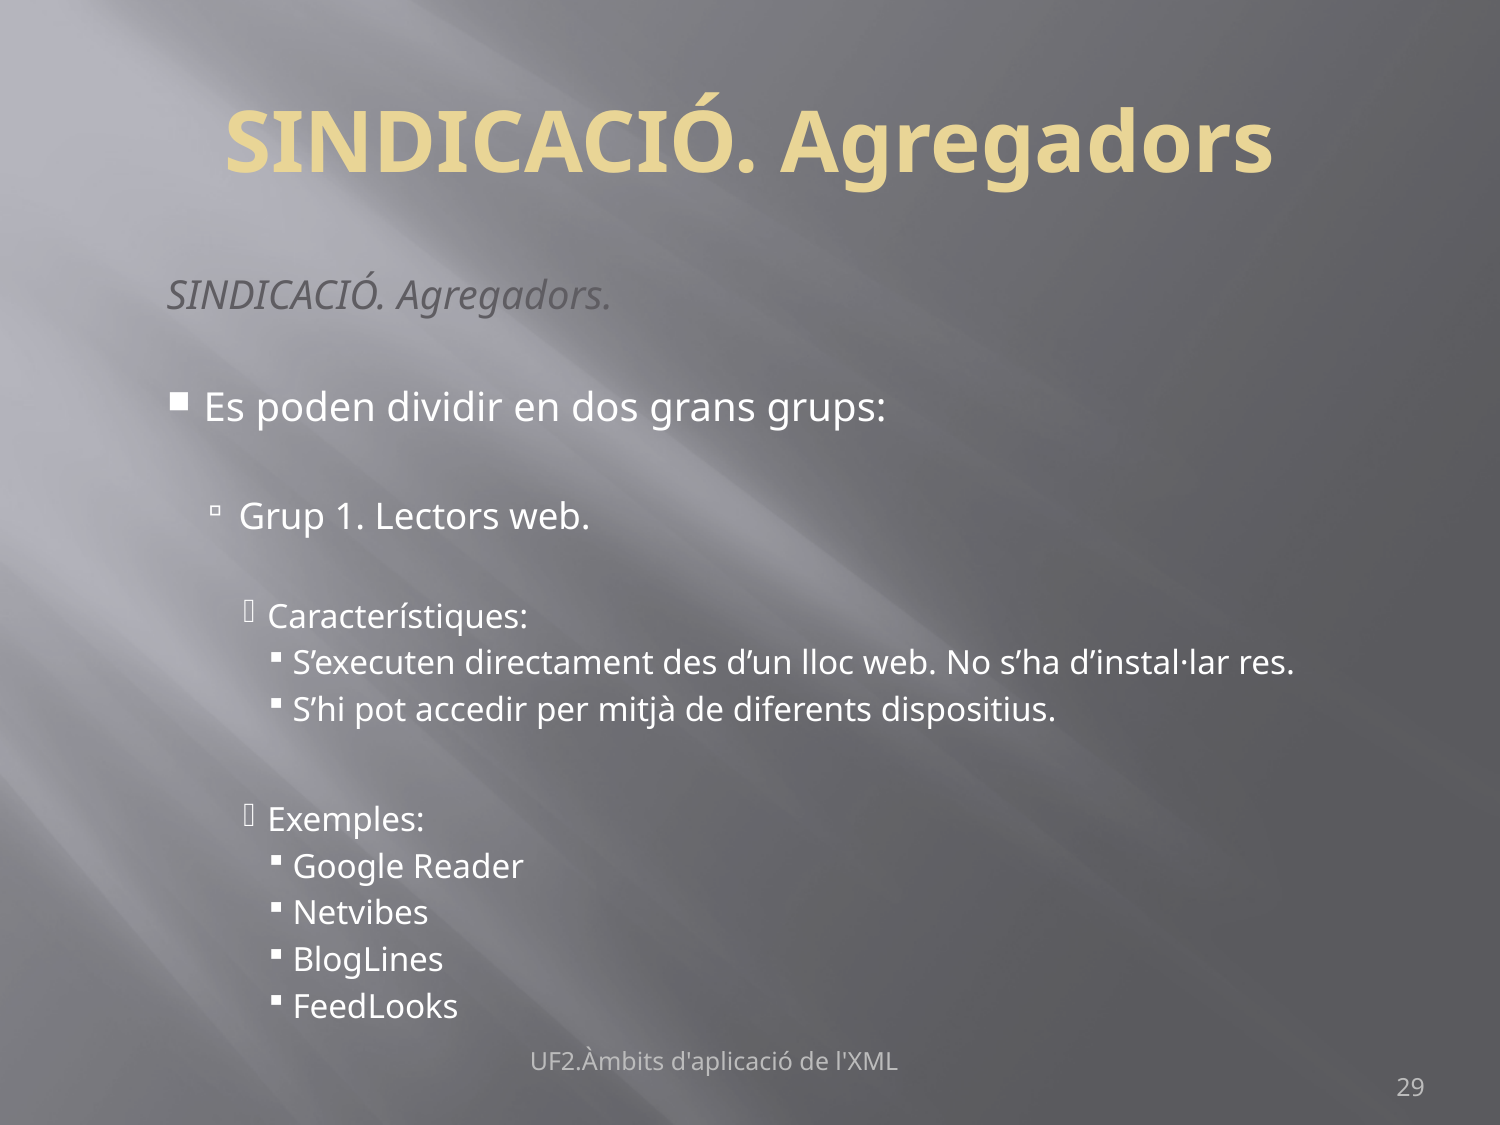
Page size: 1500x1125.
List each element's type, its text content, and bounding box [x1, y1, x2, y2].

slide_number <número> [1299, 1052, 1425, 1113]
list SINDICACIÓ. Agregadors. Es poden dividir en dos grans grups: Grup 1. Lectors web. Característiques: S’executen directament des d’un lloc web. No s’ha d’instal·lar res. S’hi pot accedir per mitjà de diferents dispositius. Exemples: Google Reader Netvibes BlogLines FeedLooks [75, 262, 1425, 1035]
title SINDICACIÓ. Agregadors [75, 45, 1425, 233]
picture [0, 0, 1500, 1125]
footer UF2.Àmbits d'aplicació de l'XML [512, 1052, 988, 1113]
